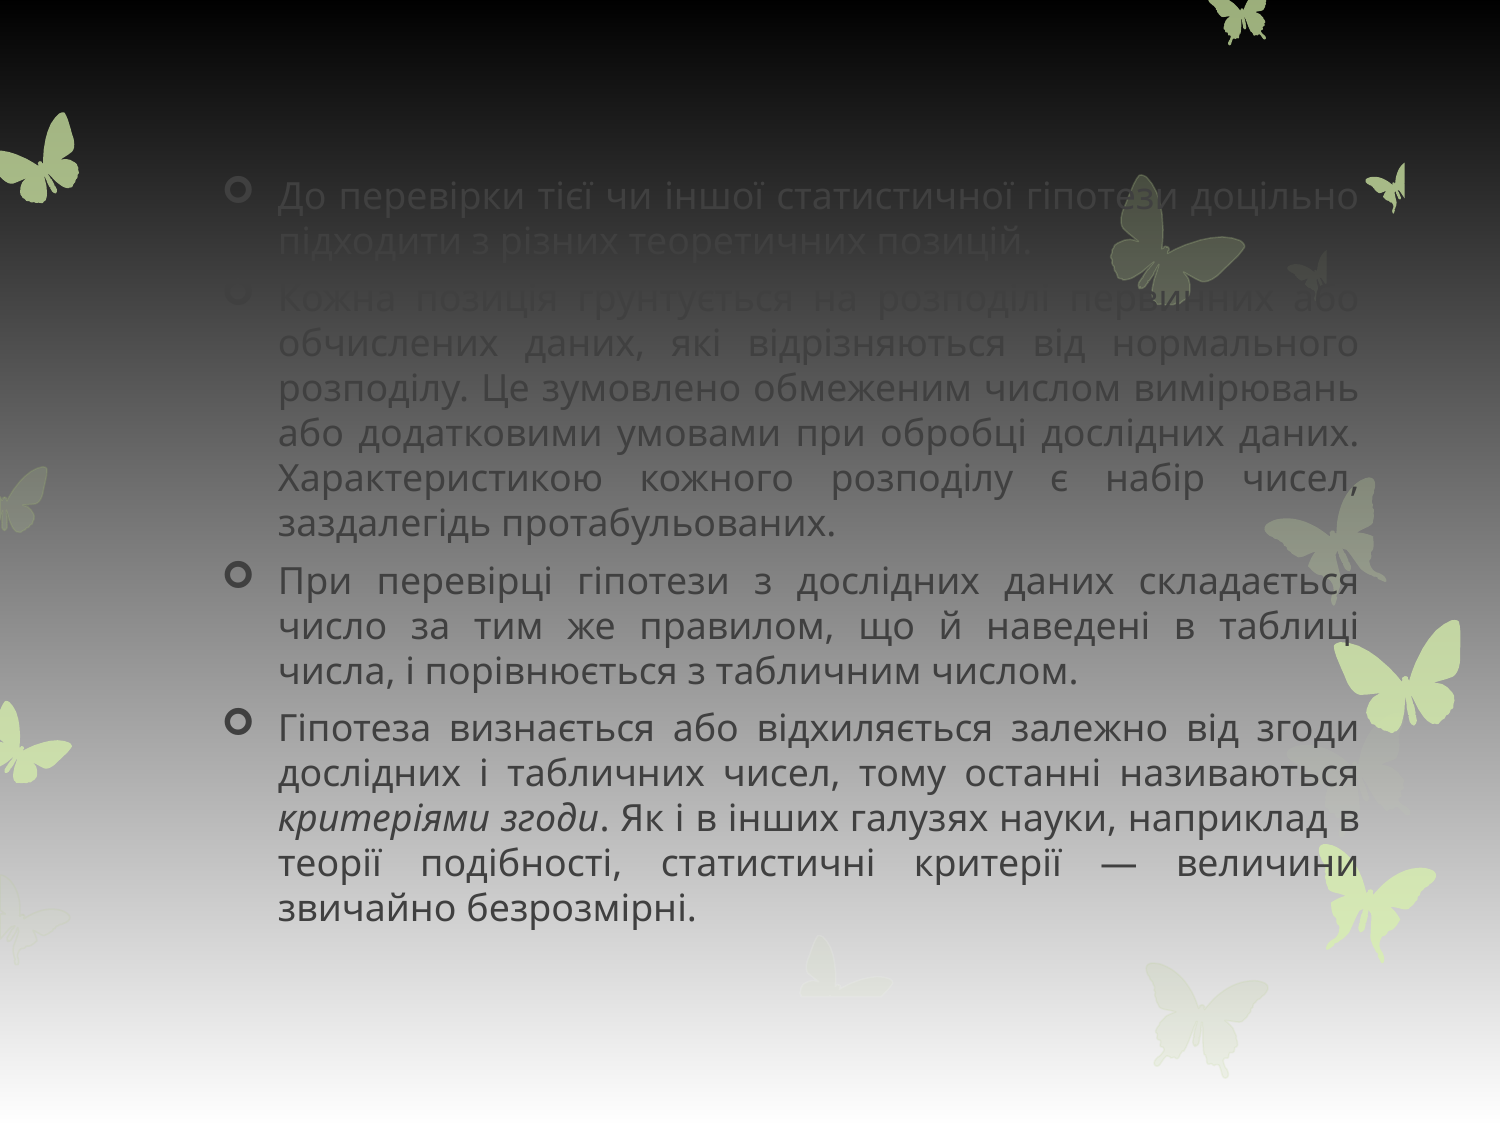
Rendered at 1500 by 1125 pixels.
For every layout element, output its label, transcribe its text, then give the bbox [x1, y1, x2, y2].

list До перевірки тієї чи іншої статистичної гіпотези доцільно підходити з різних теоретичних позицій. Кожна позиція грунтується на розподілі первинних або обчислених даних, які відрізняються від нормального розподілу. Це зумовлено обмеженим числом вимірювань або додатковими умовами при обробці дослідних даних. Характеристикою кожного розподілу є набір чисел, заздалегідь протабульованих. При перевірці гіпотези з дослідних даних складається число за тим же правилом, що й наведені в таблиці числа, і порівнюється з табличним числом. Гіпотеза визнається або відхиляється залежно від згоди дослідних і табличних чисел, тому останні називаються критеріями згоди. Як і в інших галузях науки, наприклад в теорії подібності, статистичні критерії — величини звичайно безрозмірні. [206, 160, 1376, 941]
